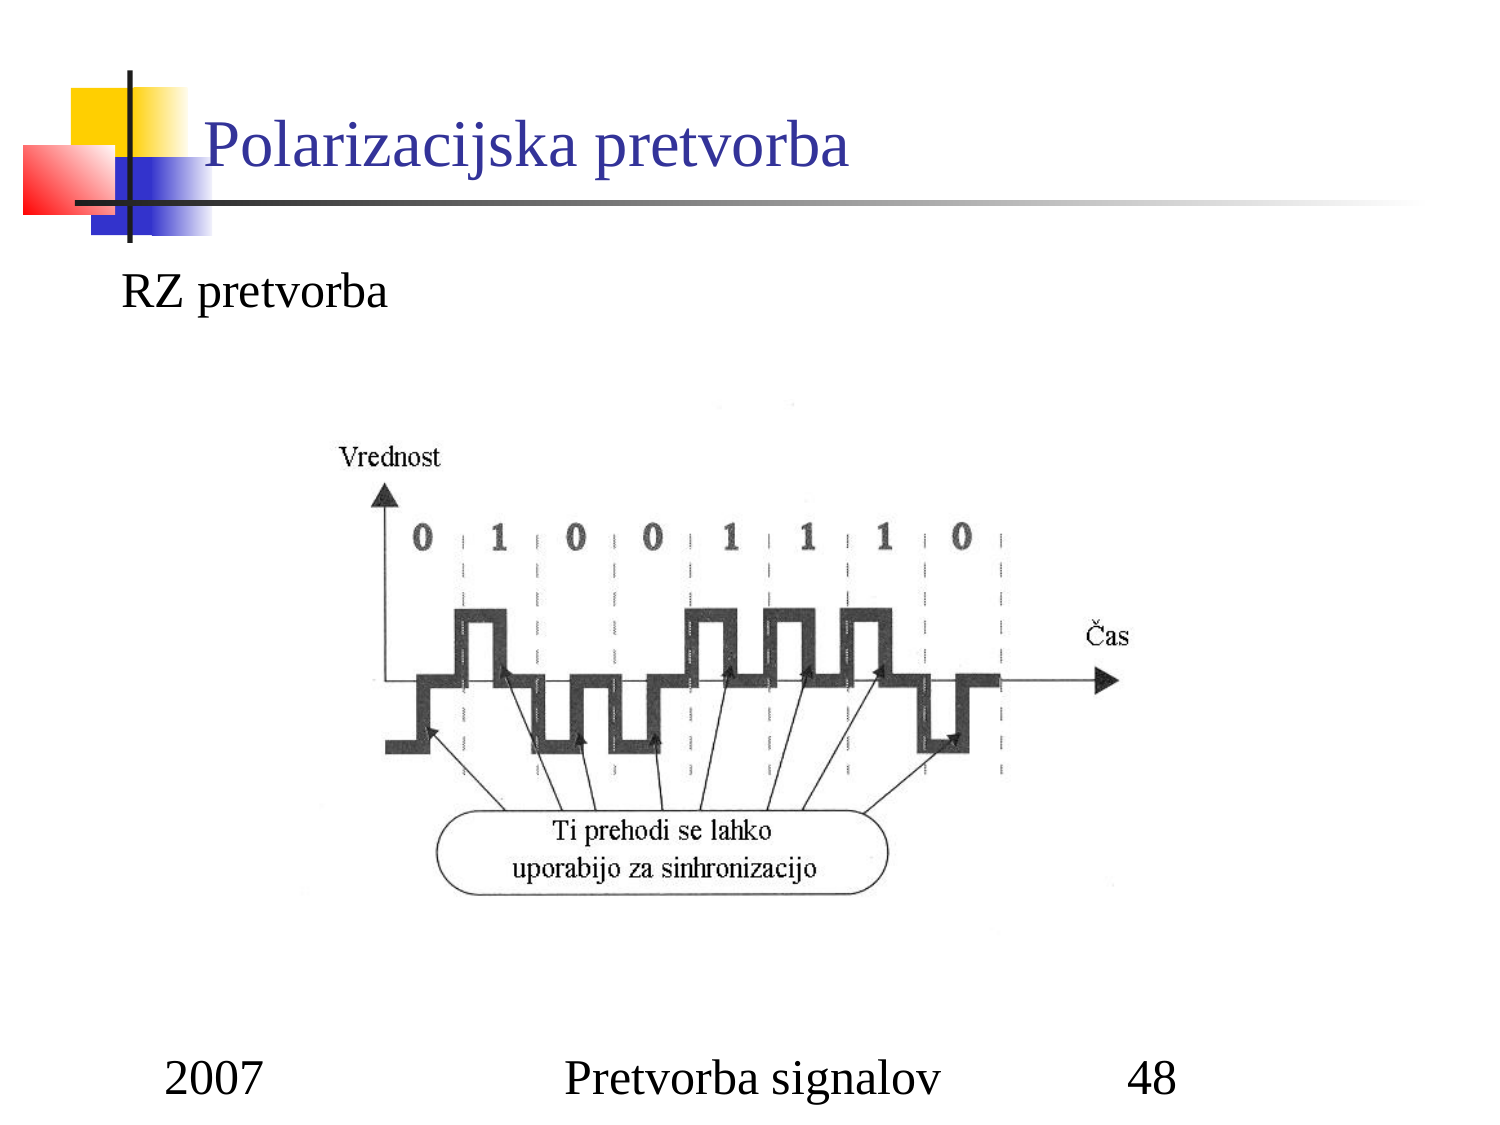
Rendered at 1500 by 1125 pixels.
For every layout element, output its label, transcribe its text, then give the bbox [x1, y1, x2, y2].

picture [237, 399, 1225, 936]
list RZ pretvorba [50, 249, 1469, 351]
title Polarizacijska pretvorba [188, 92, 1468, 188]
